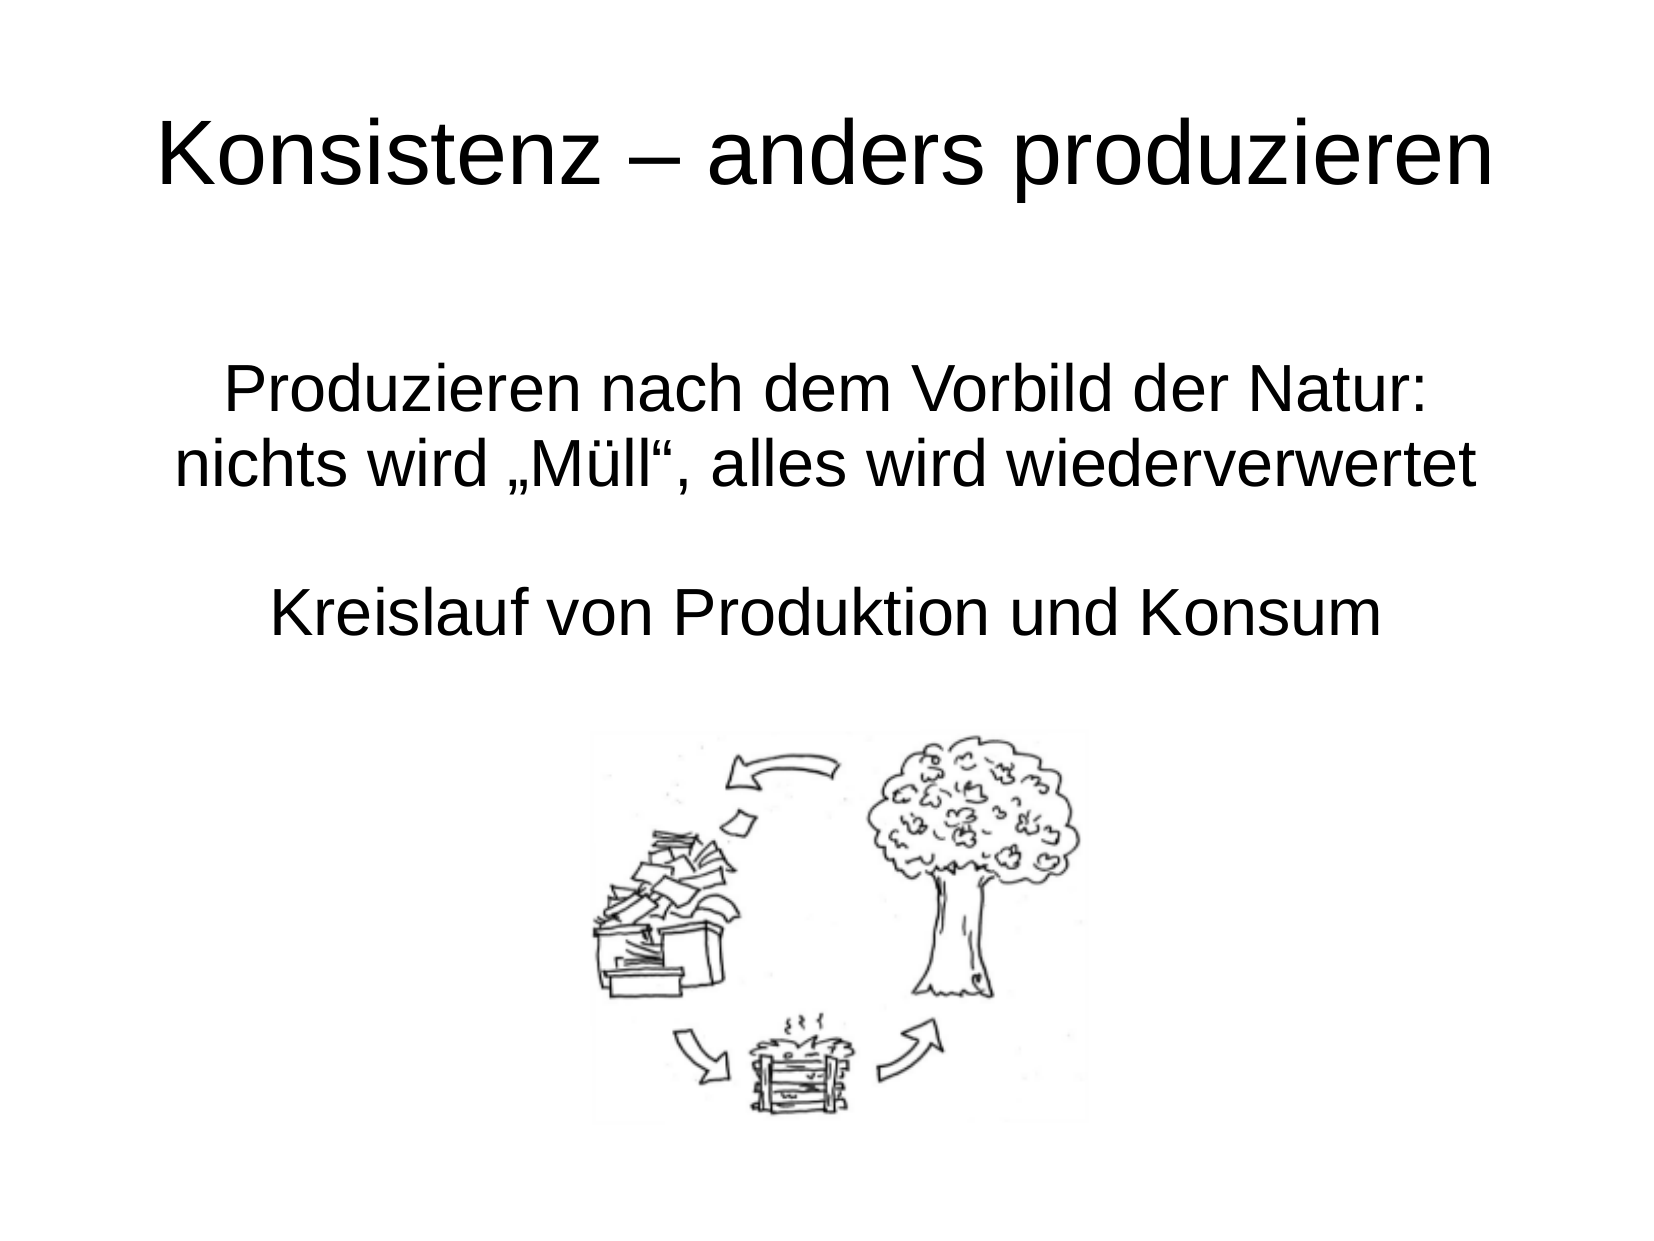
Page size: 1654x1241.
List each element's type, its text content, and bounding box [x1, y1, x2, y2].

subtitle Produzieren nach dem Vorbild der Natur: nichts wird „Müll“, alles wird wiederverwertet Kreislauf von Produktion und Konsum [82, 290, 1571, 1010]
title Konsistenz – anders produzieren [82, 49, 1571, 257]
picture [555, 709, 1111, 1134]
